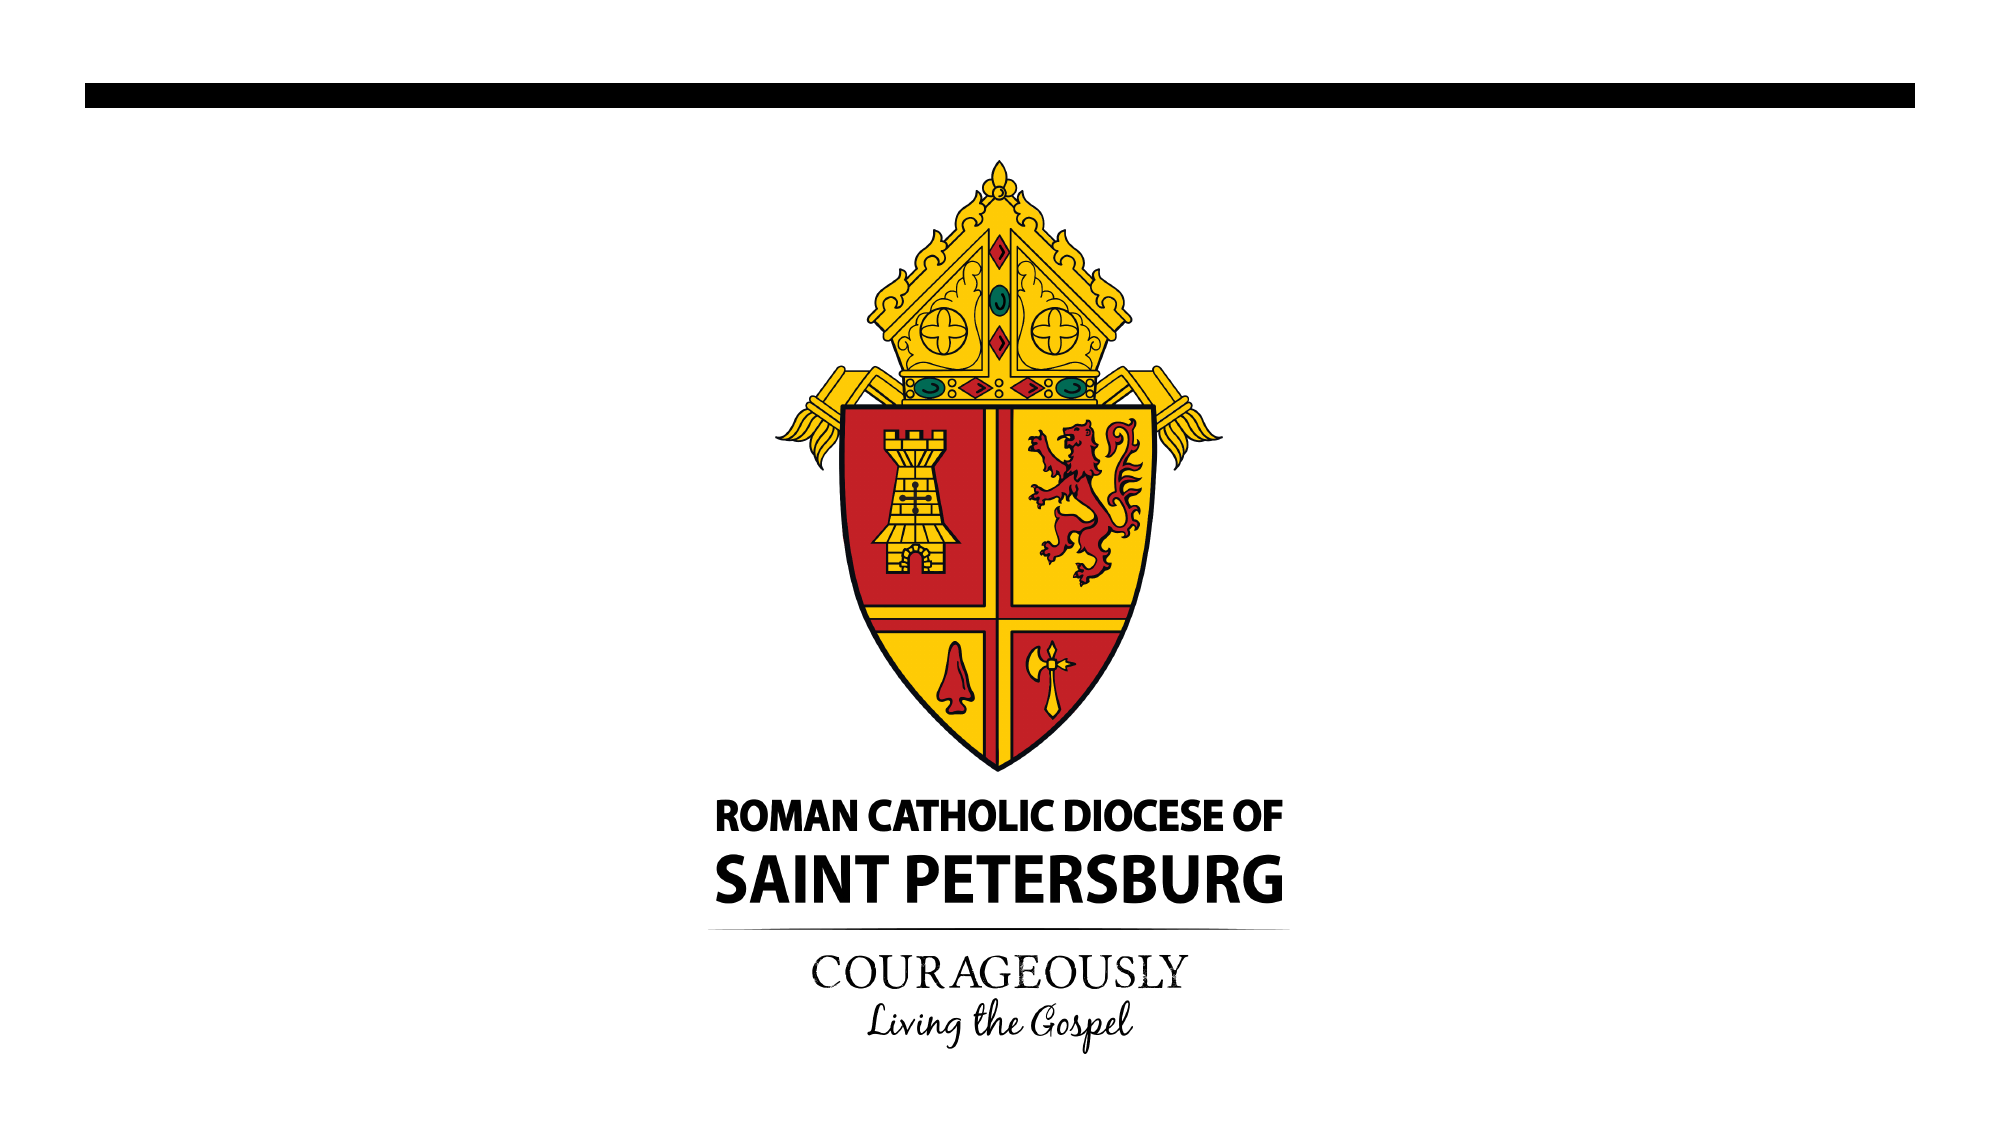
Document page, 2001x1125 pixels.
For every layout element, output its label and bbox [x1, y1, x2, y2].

picture [697, 160, 1303, 1054]
